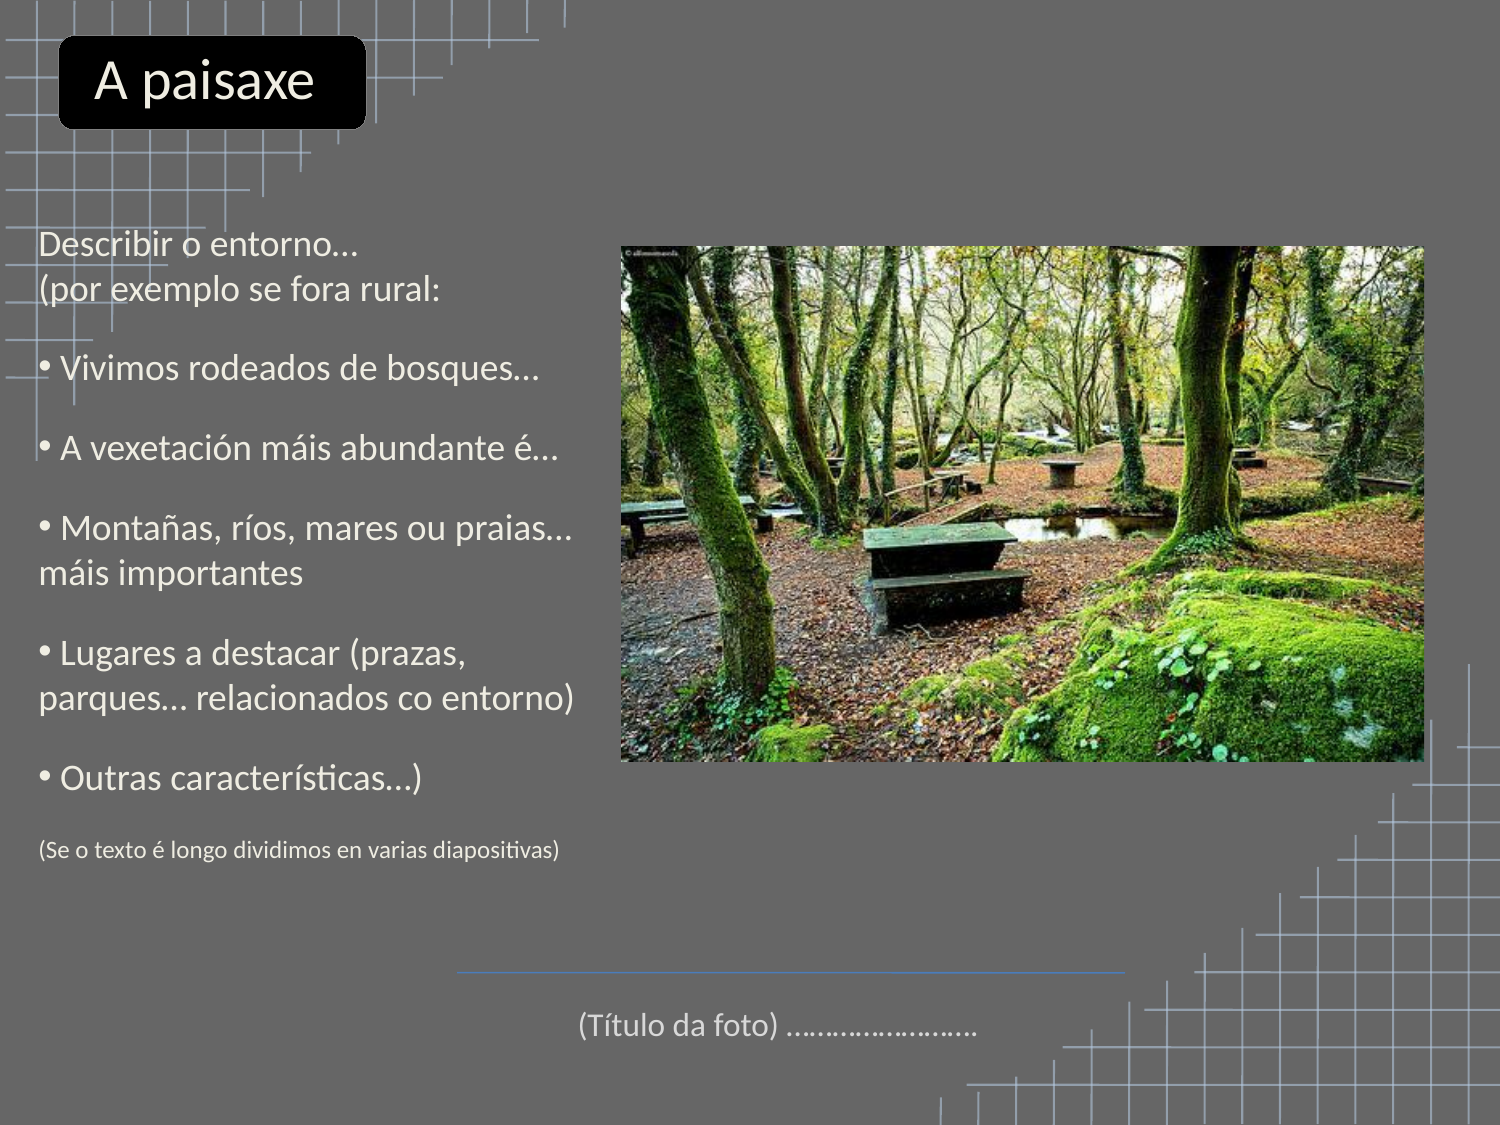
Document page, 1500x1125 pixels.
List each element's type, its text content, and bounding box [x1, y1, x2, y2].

text_box [69, 35, 367, 130]
text_box [621, 246, 1425, 762]
title A paisaxe [58, 23, 352, 129]
text_box (Título da foto) ……………………. [562, 996, 996, 1052]
text_box Describir o entorno… (por exemplo se fora rural: Vivimos rodeados de bosques… A vexetación máis abundante é… Montañas, ríos, mares ou praias… máis importantes Lugares a destacar (prazas, parques… relacionados co entorno) Outras características…) (Se o texto é longo dividimos en varias diapositivas) [23, 210, 598, 923]
